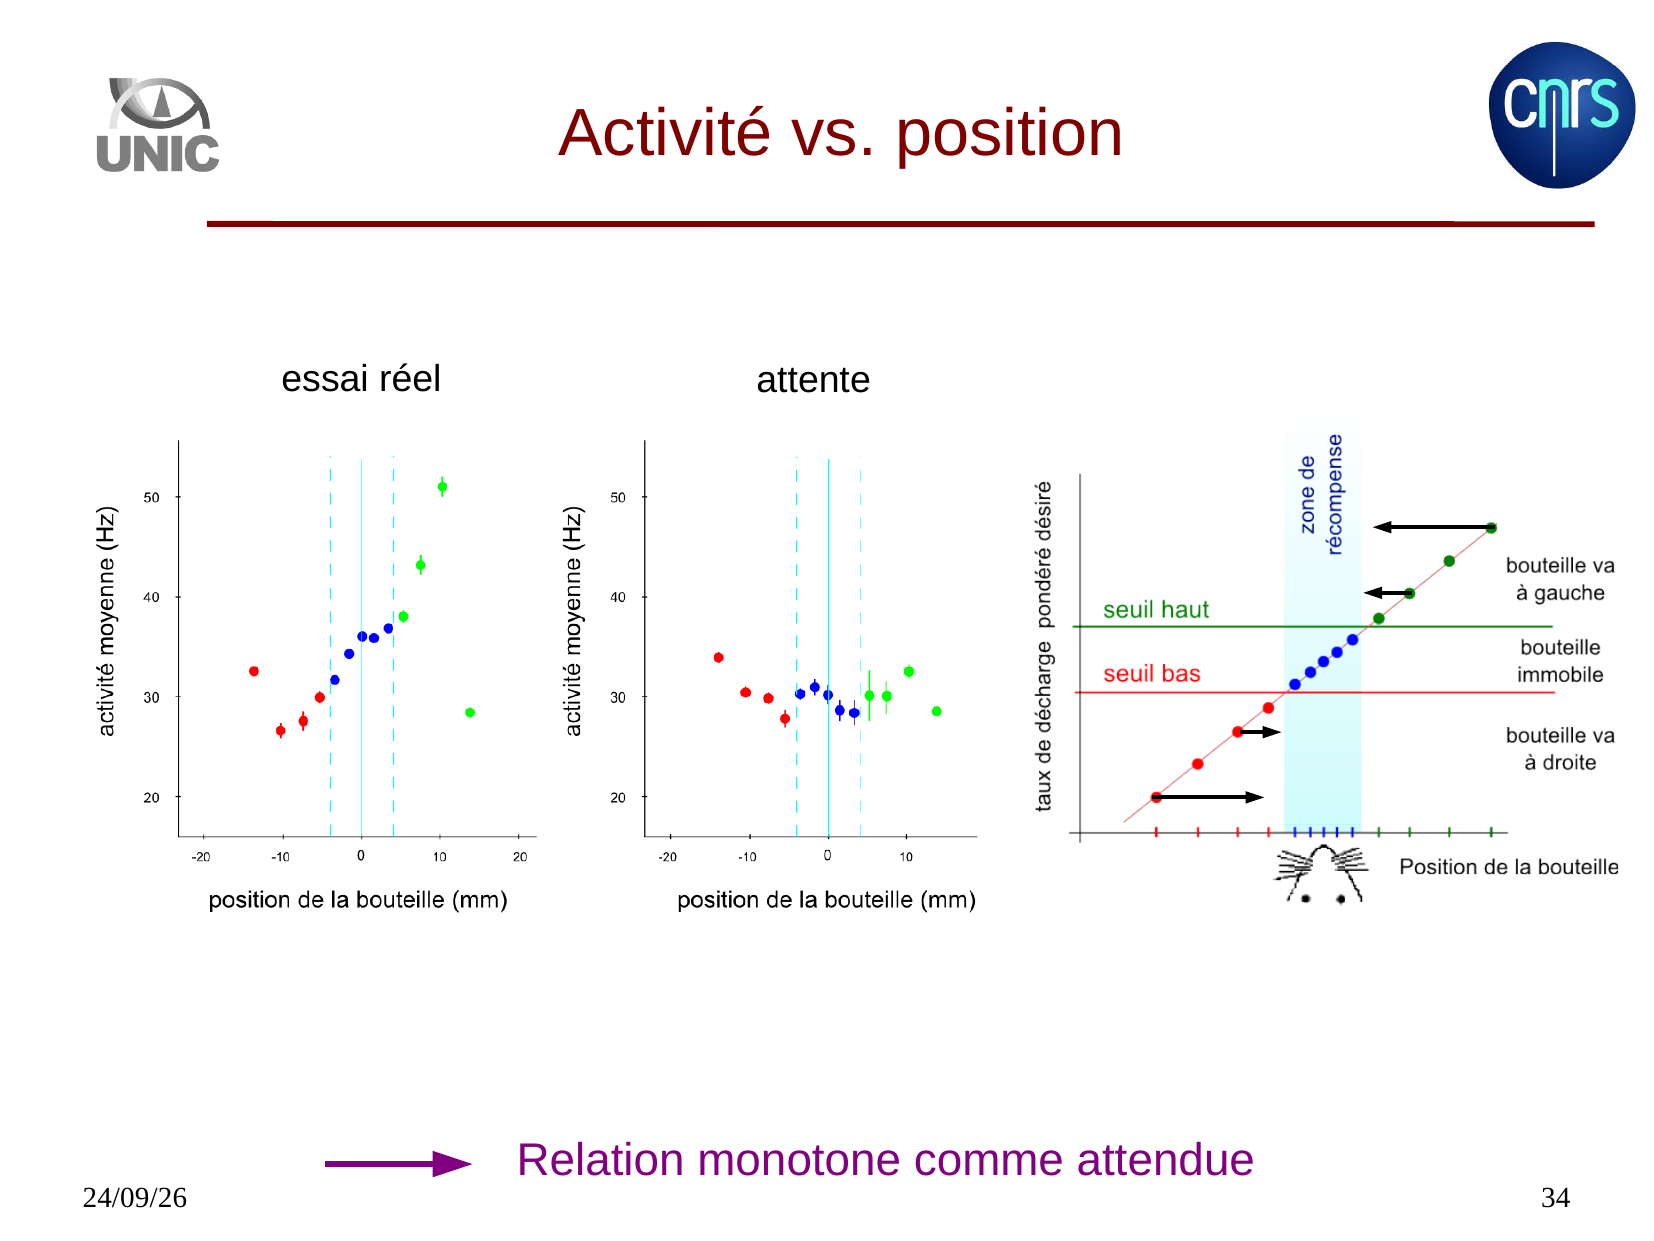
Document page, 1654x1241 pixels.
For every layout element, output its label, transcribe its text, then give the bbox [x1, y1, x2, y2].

picture [88, 433, 978, 996]
text_box attente [741, 347, 886, 408]
text_box Relation monotone comme attendue [501, 1122, 1625, 1192]
text_box essai réel [266, 346, 457, 406]
picture [1027, 413, 1619, 917]
picture [1488, 41, 1636, 189]
text_box Activité vs. position [206, 88, 1477, 207]
text_box <numéro> [1185, 1192, 1571, 1215]
picture [89, 65, 226, 187]
text_box 13/02/12 [82, 1180, 468, 1215]
